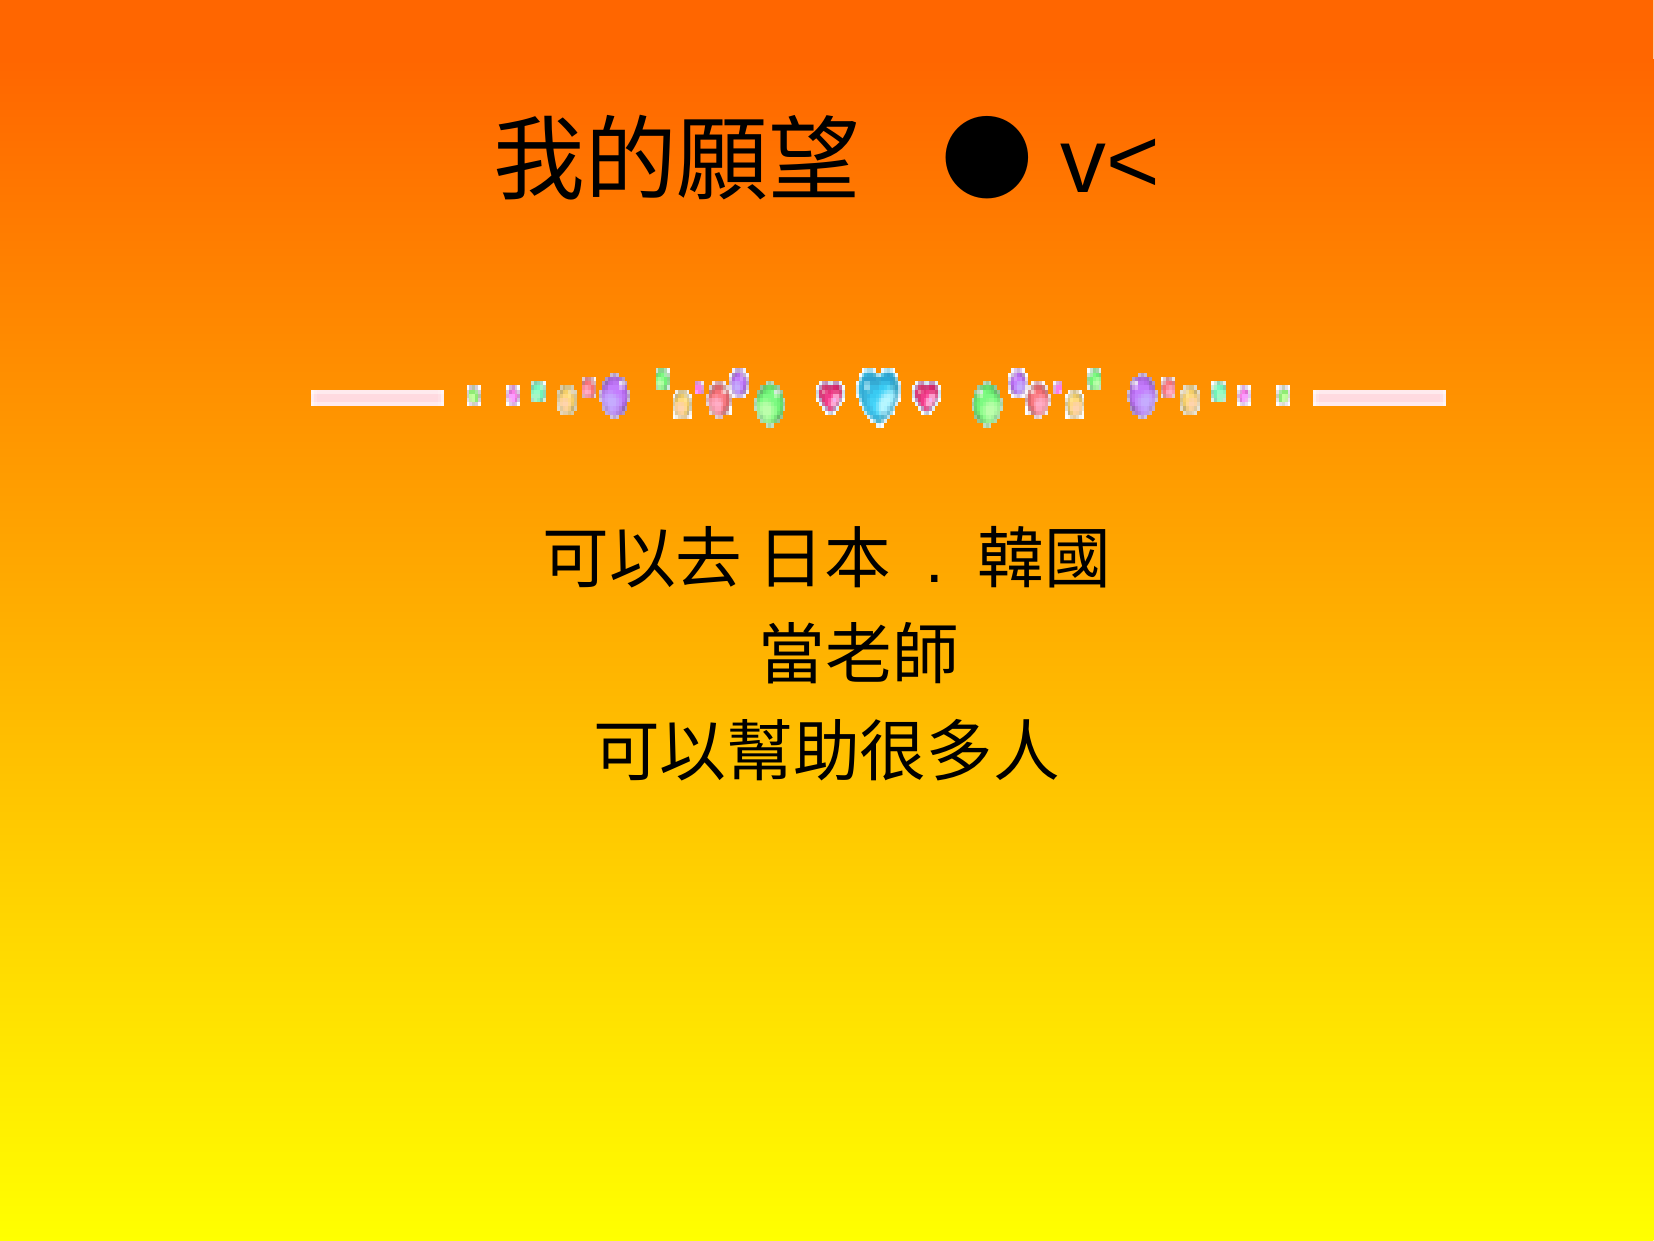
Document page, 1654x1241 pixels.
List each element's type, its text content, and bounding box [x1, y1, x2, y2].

picture [295, 318, 1463, 479]
subtitle 可以去 日本 . 韓國 當老師 可以幫助很多人 [82, 290, 1571, 1010]
title 我的願望 ●v< [82, 49, 1571, 257]
